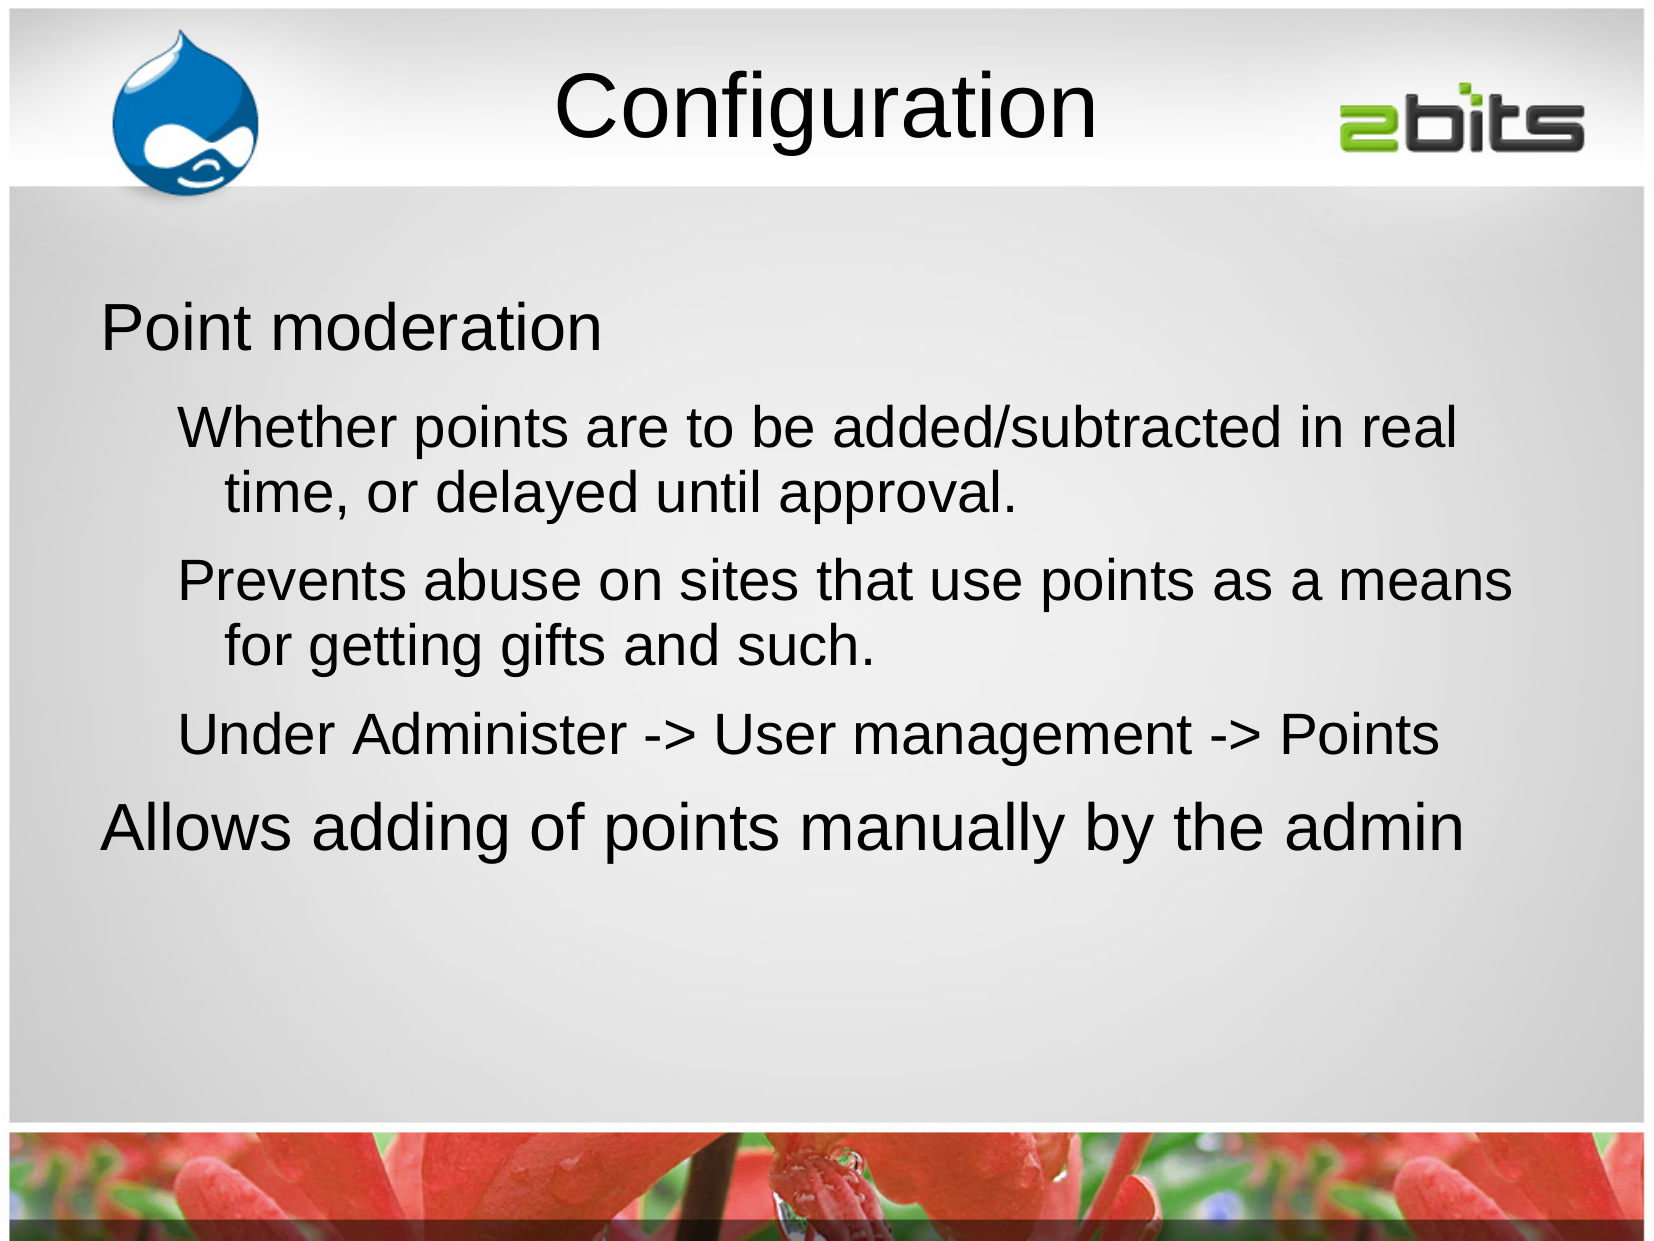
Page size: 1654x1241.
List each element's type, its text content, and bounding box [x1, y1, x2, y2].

title Configuration [82, 9, 1571, 202]
picture [0, 0, 1654, 1241]
list Point moderation Whether points are to be added/subtracted in real time, or delayed until approval. Prevents abuse on sites that use points as a means for getting gifts and such. Under Administer -> User management -> Points Allows adding of points manually by the admin [82, 290, 1571, 1094]
